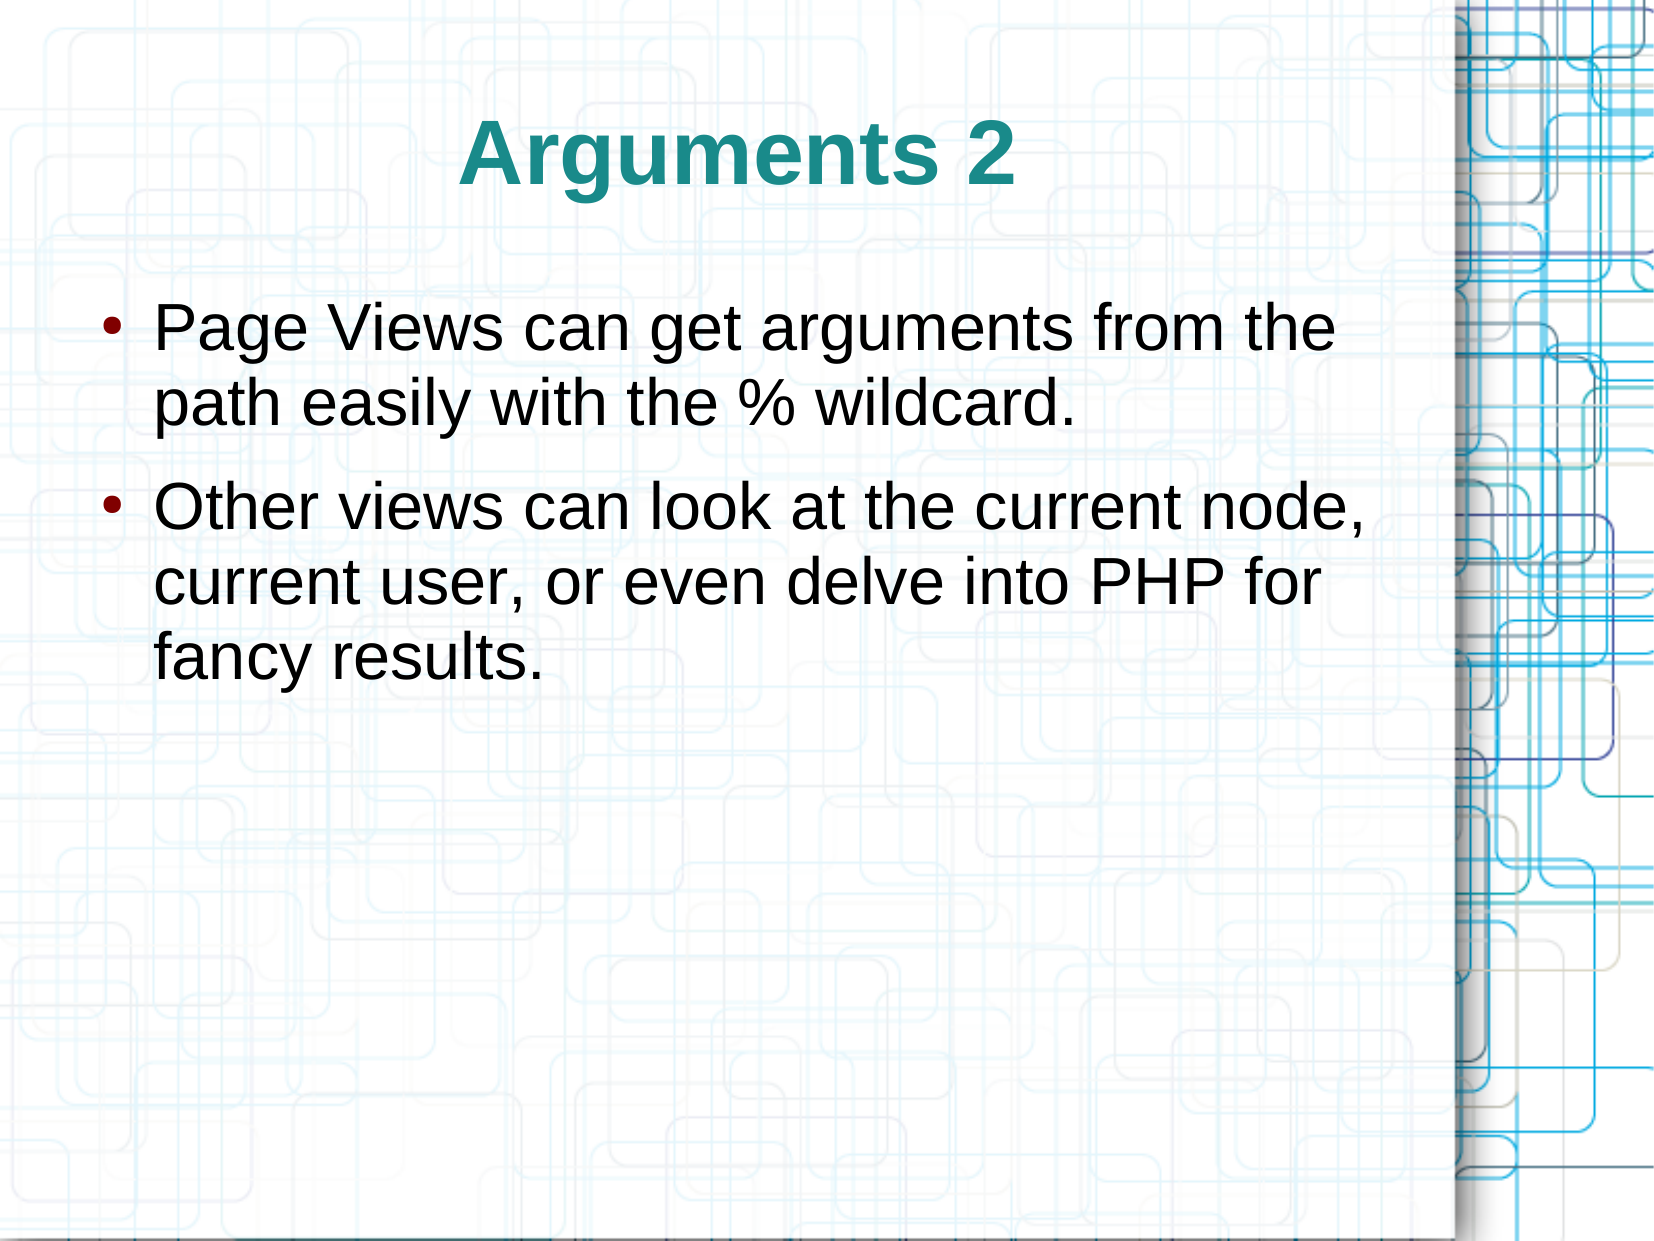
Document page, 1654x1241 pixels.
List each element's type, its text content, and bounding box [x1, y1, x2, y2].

picture [0, 0, 1654, 1241]
list Page Views can get arguments from the path easily with the % wildcard. Other views can look at the current node, current user, or even delve into PHP for fancy results. [82, 290, 1418, 1094]
title Arguments 2 [59, 56, 1418, 250]
